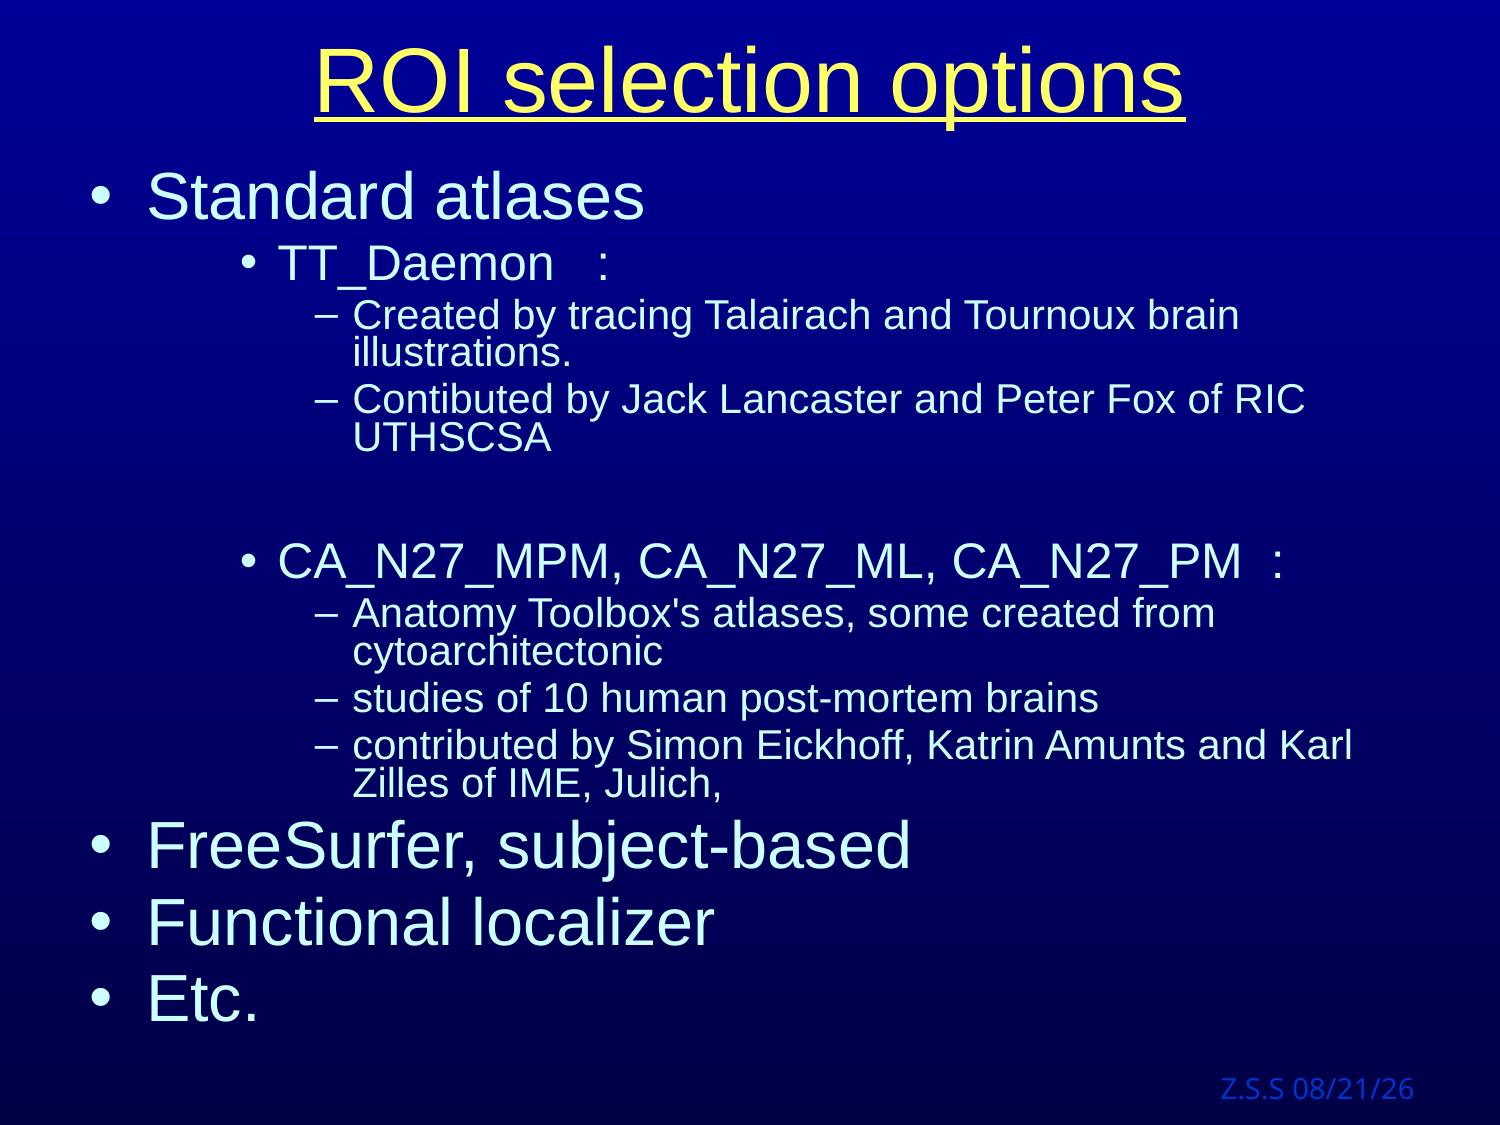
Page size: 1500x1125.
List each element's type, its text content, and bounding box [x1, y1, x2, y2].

title ROI selection options [75, 0, 1426, 164]
list Standard atlases TT_Daemon : Created by tracing Talairach and Tournoux brain illustrations. Contibuted by Jack Lancaster and Peter Fox of RIC UTHSCSA CA_N27_MPM, CA_N27_ML, CA_N27_PM : Anatomy Toolbox's atlases, some created from cytoarchitectonic studies of 10 human post-mortem brains contributed by Simon Eickhoff, Katrin Amunts and Karl Zilles of IME, Julich, FreeSurfer, subject-based Functional localizer Etc. [75, 164, 1426, 1095]
